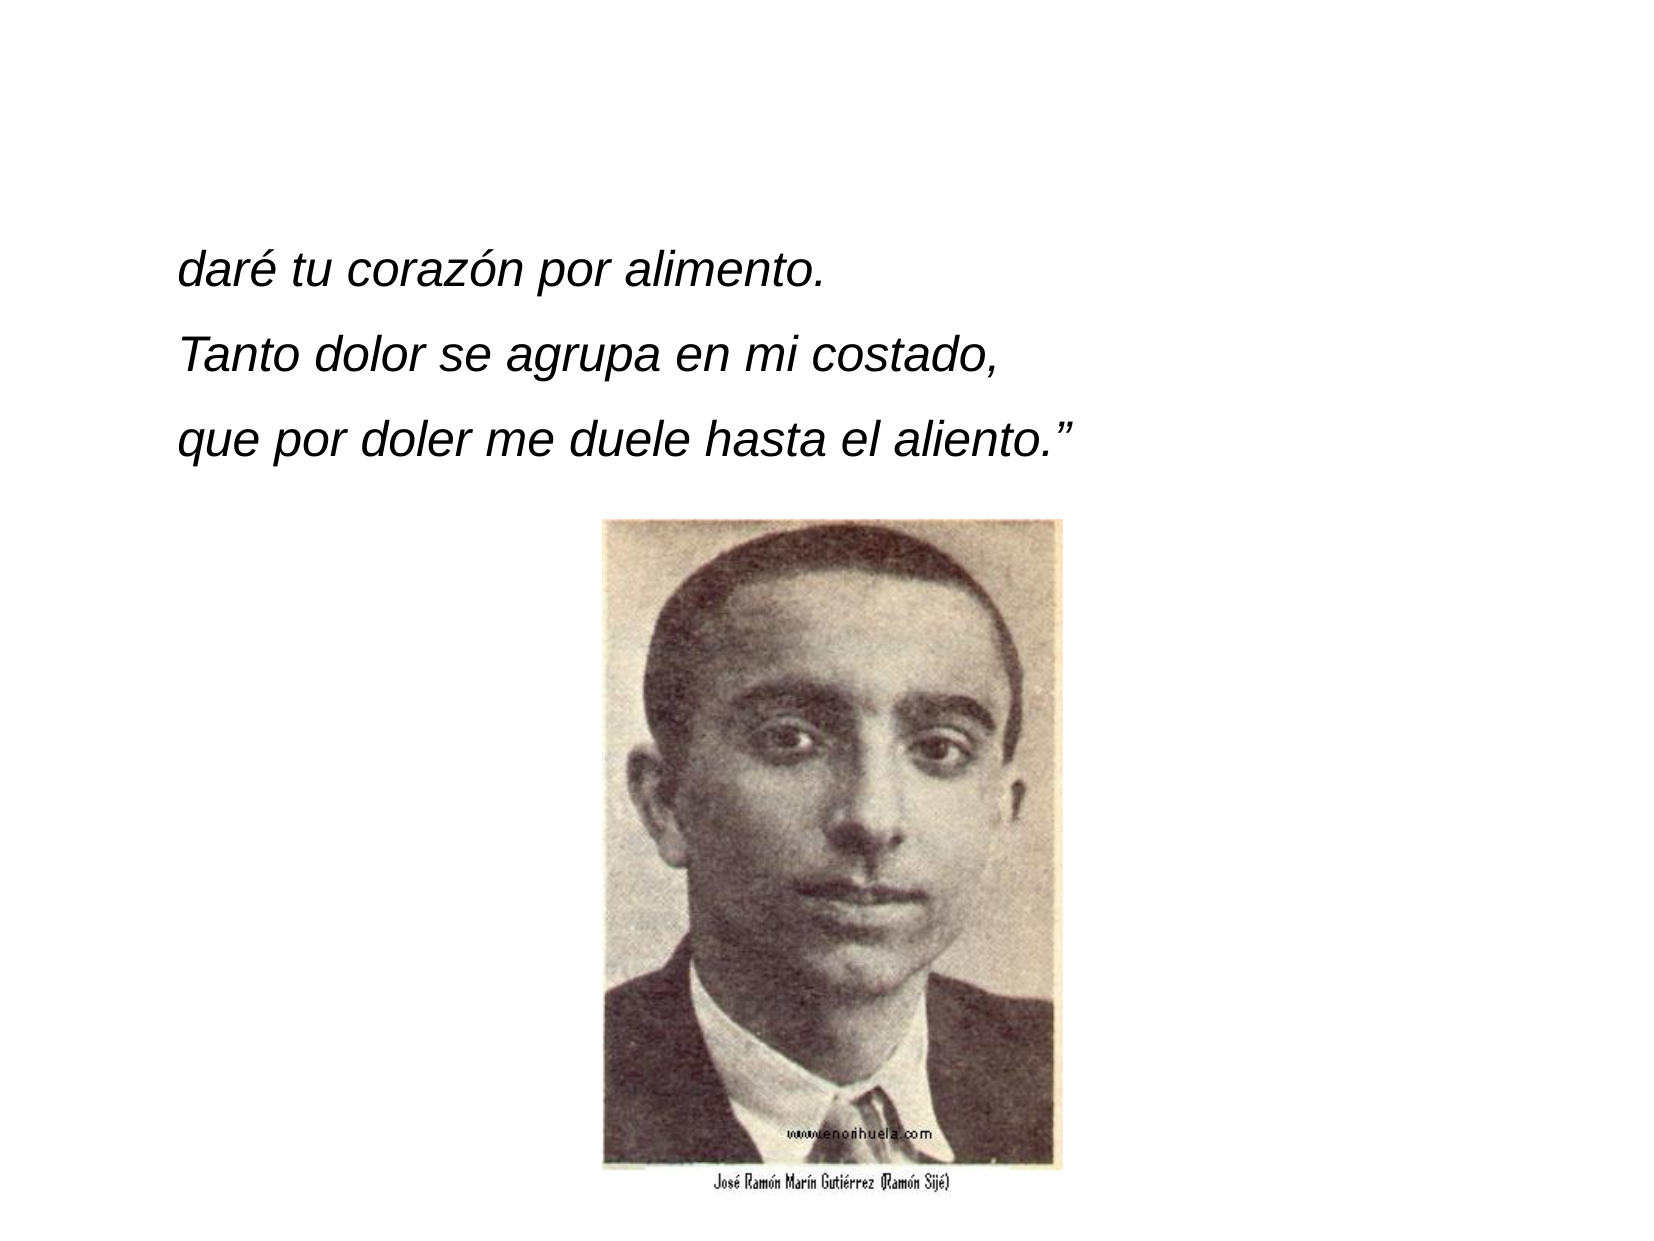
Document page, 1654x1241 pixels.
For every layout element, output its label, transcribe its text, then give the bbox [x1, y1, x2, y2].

list daré tu corazón por alimento. Tanto dolor se agrupa en mi costado, que por doler me duele hasta el aliento.” [106, 155, 1595, 975]
picture [602, 519, 1063, 1211]
